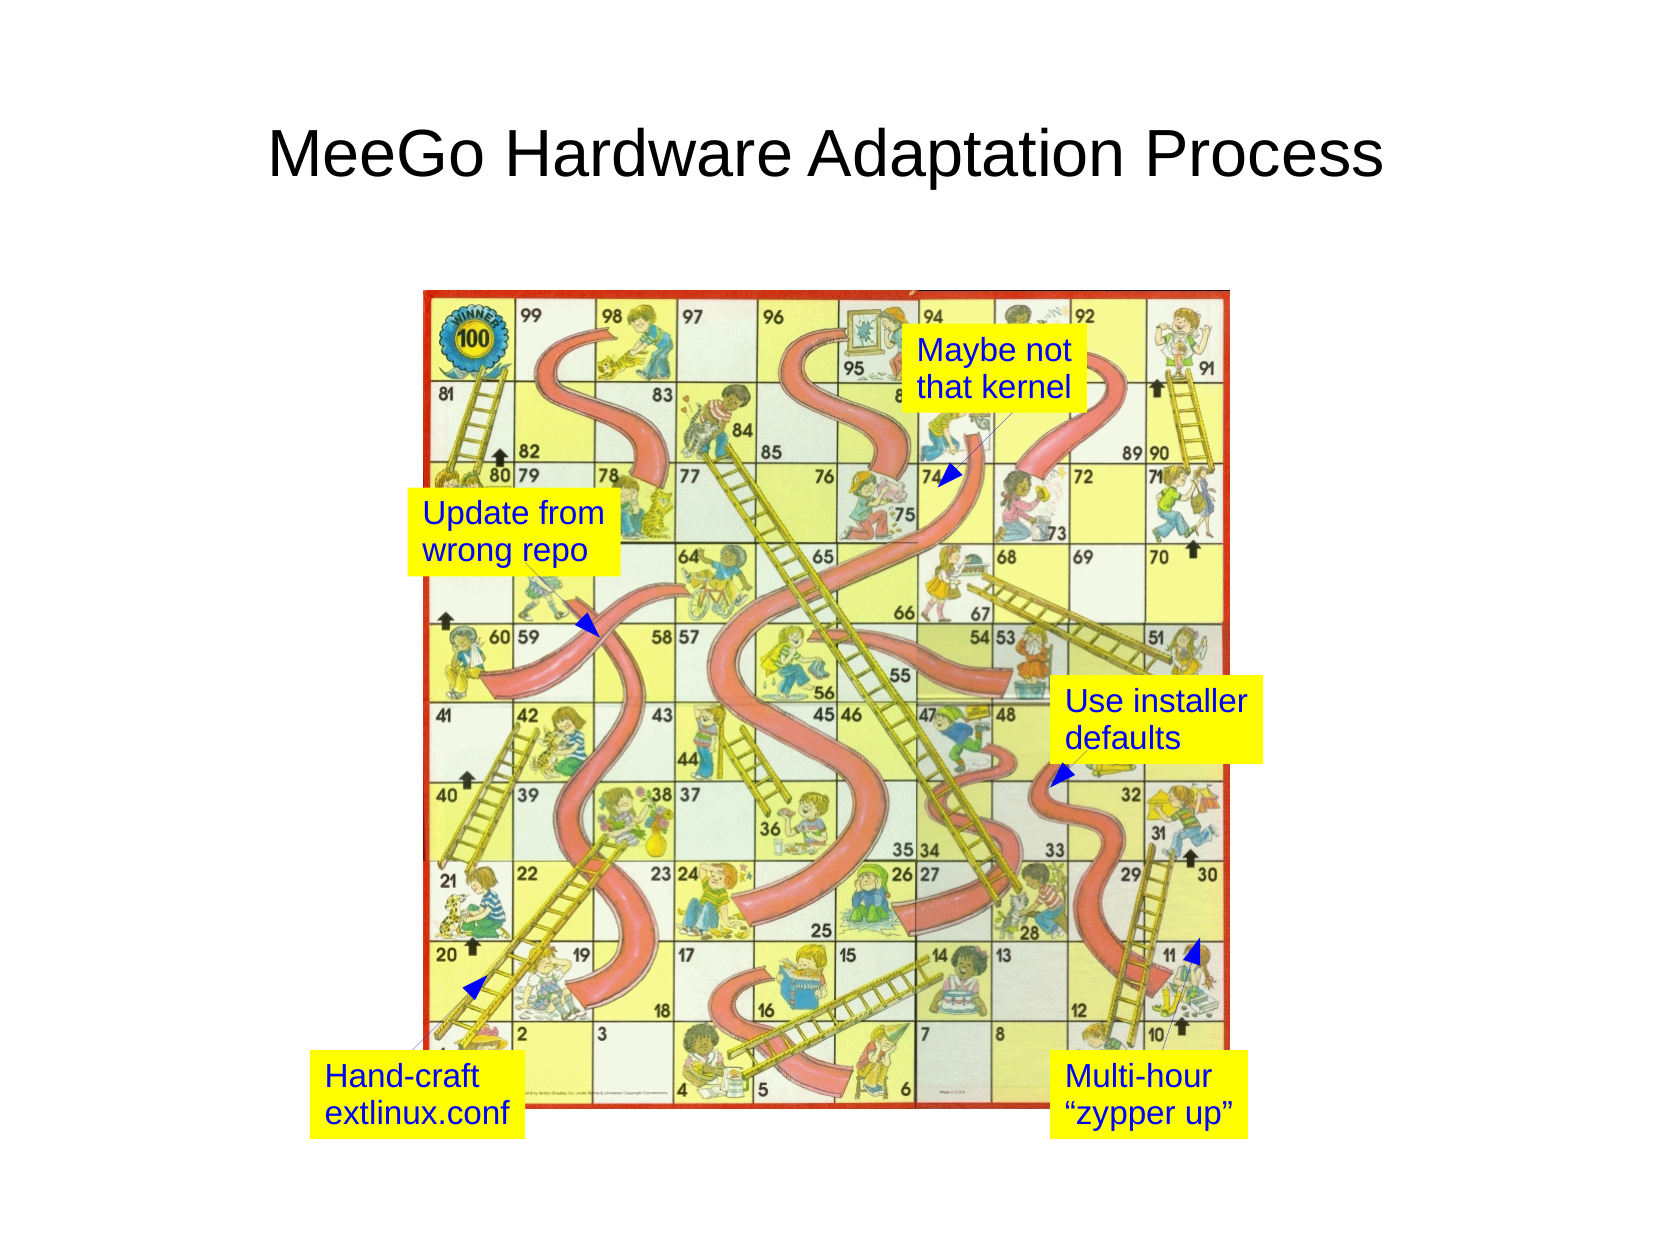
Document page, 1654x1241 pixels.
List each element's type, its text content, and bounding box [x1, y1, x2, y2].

text_box Multi-hour “zypper up” [1050, 1050, 1248, 1139]
text_box Update from wrong repo [407, 487, 621, 577]
text_box Maybe not that kernel [901, 323, 1087, 413]
text_box Hand-craft extlinux.conf [309, 1050, 525, 1139]
text_box Use installer defaults [1050, 675, 1264, 764]
picture [423, 290, 1230, 1109]
title MeeGo Hardware Adaptation Process [82, 49, 1571, 257]
